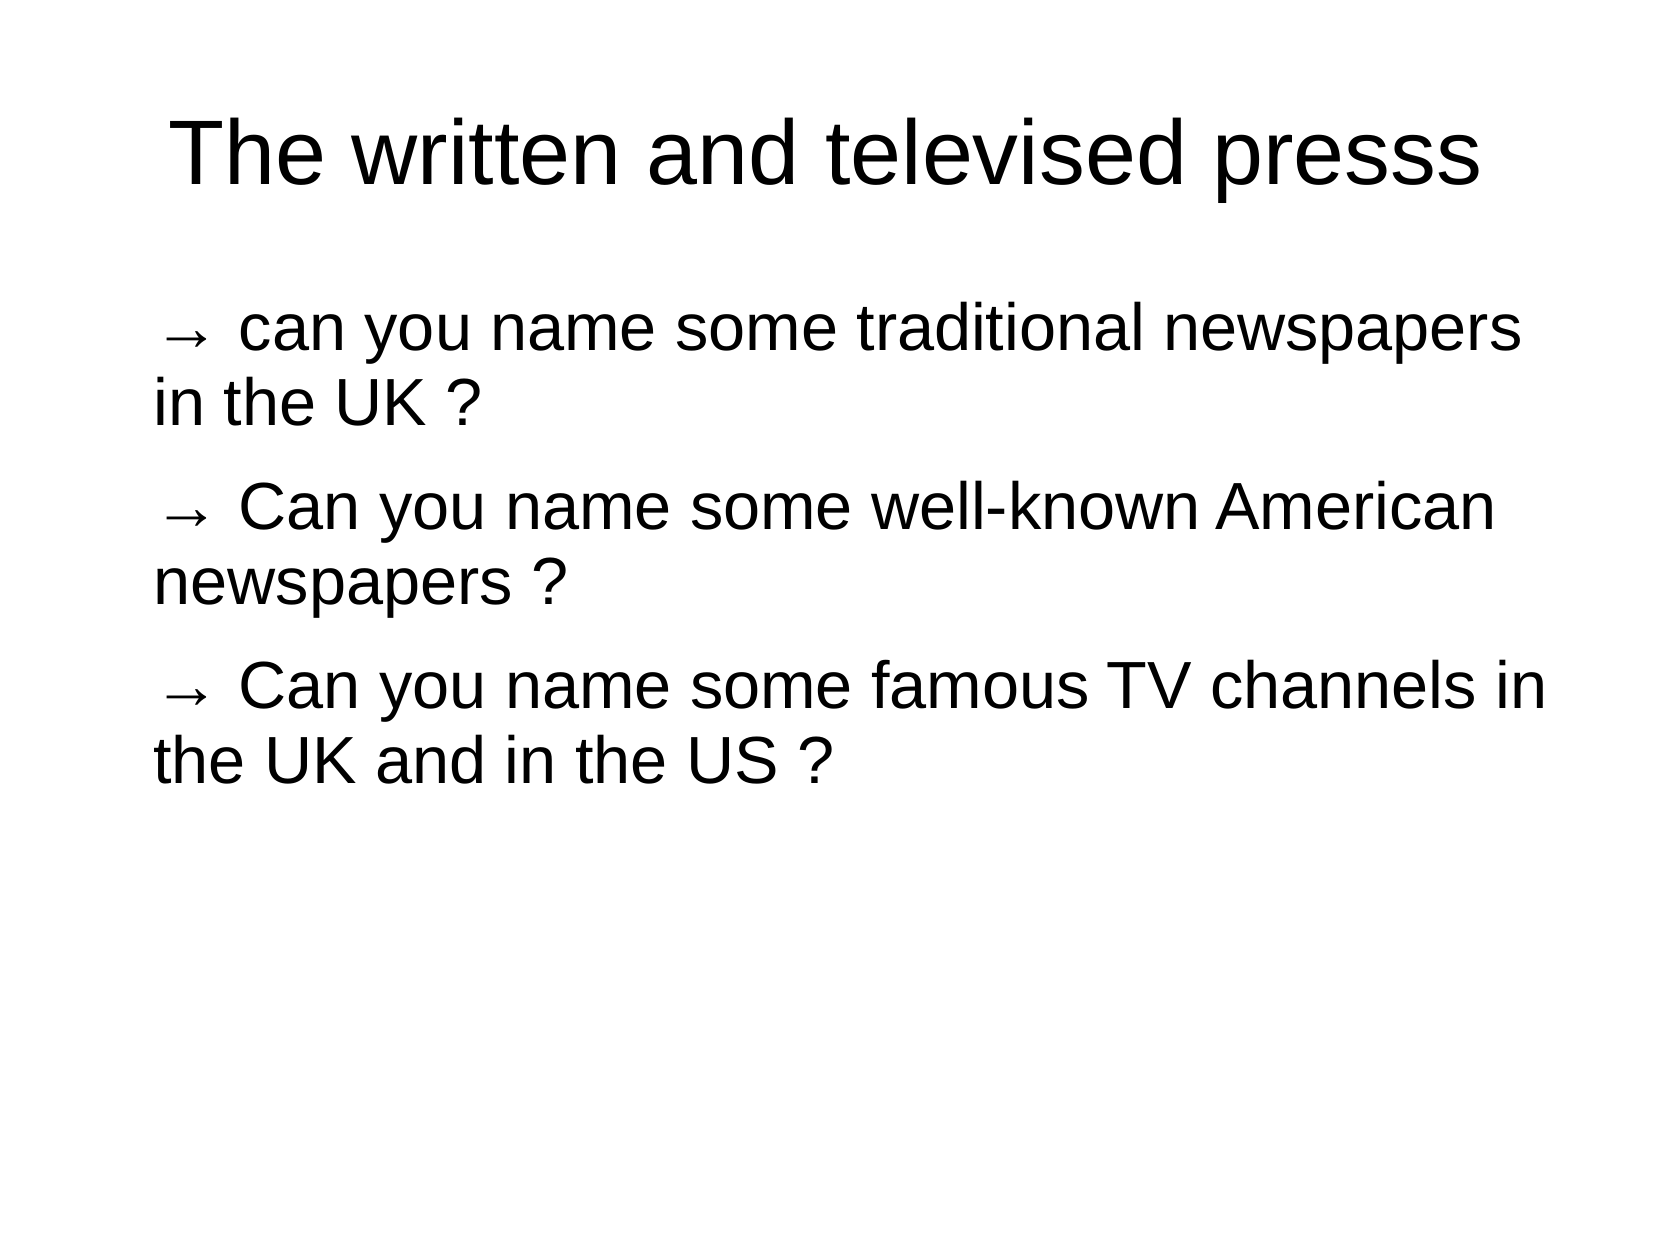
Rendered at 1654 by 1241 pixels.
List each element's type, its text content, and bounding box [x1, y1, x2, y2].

list → can you name some traditional newspapers in the UK ? → Can you name some well-known American newspapers ? → Can you name some famous TV channels in the UK and in the US ? [82, 290, 1571, 1109]
title The written and televised presss [82, 49, 1571, 257]
